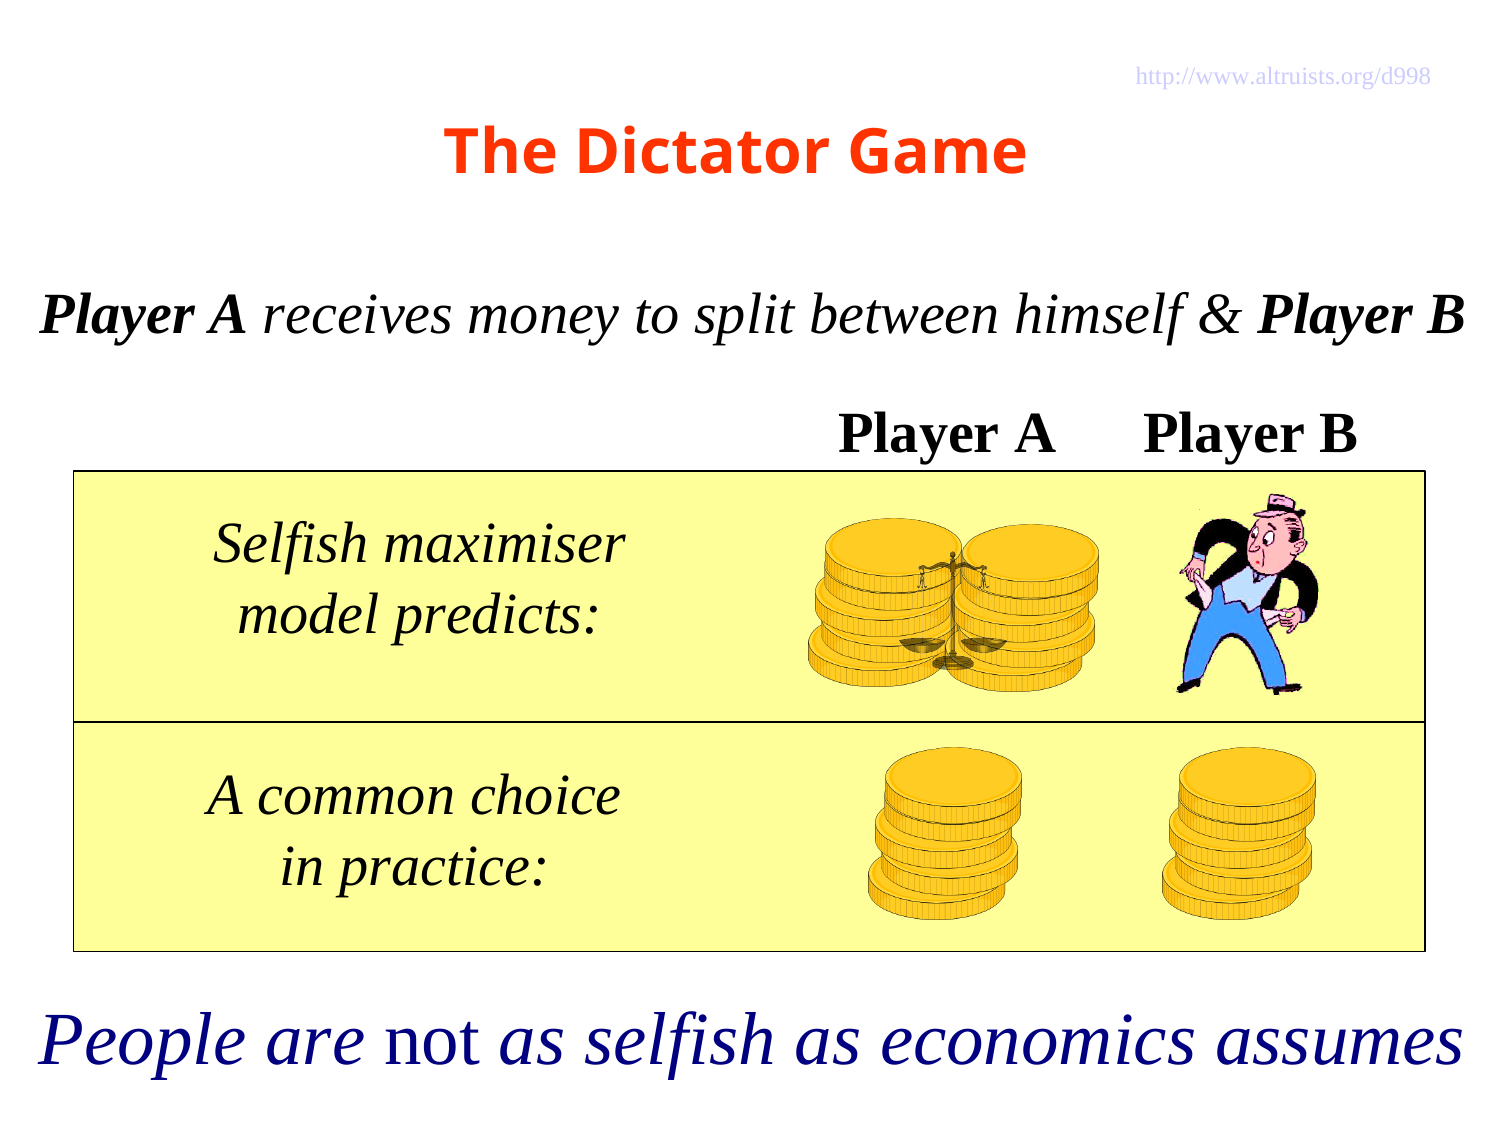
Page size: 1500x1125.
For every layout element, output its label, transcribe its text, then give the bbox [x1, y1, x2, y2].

text_box People are not as selfish as economics assumes [13, 982, 1492, 1088]
picture [1172, 484, 1324, 707]
text_box Player B [1158, 417, 1168, 434]
text_box Player A receives money to split between himself & Player B [6, 270, 1500, 398]
text_box Selfish maximiser model predicts: [149, 553, 690, 596]
picture [808, 518, 1099, 693]
text_box Player B [1122, 389, 1379, 442]
text_box Player A [814, 389, 1081, 442]
picture [1162, 747, 1316, 920]
text_box Player A [853, 417, 863, 434]
text_box The Dictator Game [217, 91, 1256, 203]
text_box Player A [1026, 420, 1038, 436]
text_box http://www.altruists.org/d998 [851, 53, 1447, 93]
text_box [73, 470, 1426, 952]
picture [868, 747, 1022, 920]
text_box A common choice in practice: [161, 747, 669, 905]
